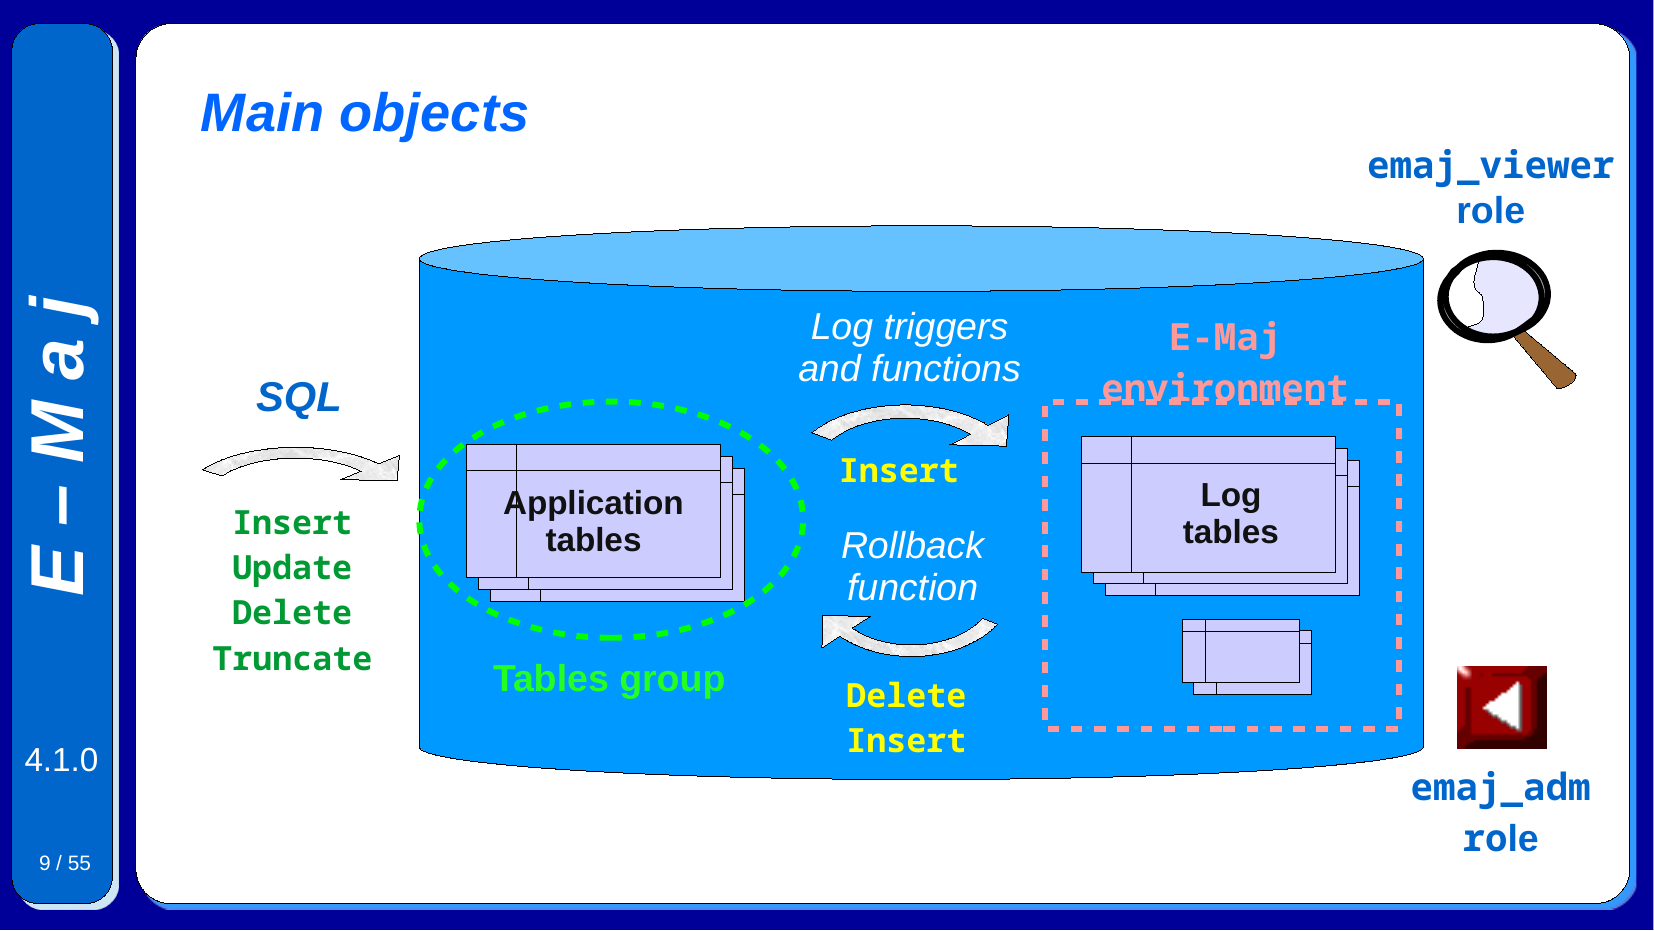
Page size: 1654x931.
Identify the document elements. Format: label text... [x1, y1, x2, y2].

text_box [202, 447, 400, 481]
text_box E-Maj environment [1086, 303, 1369, 406]
text_box Insert Update Delete Truncate [183, 491, 402, 661]
text_box Tables group [478, 649, 768, 707]
text_box Delete Insert [802, 664, 1010, 759]
text_box emaj_adm role [1395, 752, 1609, 859]
text_box [1440, 252, 1577, 389]
text_box Log tables [1138, 468, 1323, 561]
title Main objects [200, 34, 1575, 191]
text_box Rollback function [755, 516, 1070, 616]
text_box Application tables [448, 476, 739, 569]
picture [1457, 666, 1547, 749]
text_box emaj_viewer role [1352, 131, 1630, 233]
text_box Log triggers and functions [761, 298, 1058, 398]
text_box [419, 260, 1424, 780]
text_box SQL [194, 366, 404, 428]
text_box Insert [817, 439, 981, 494]
